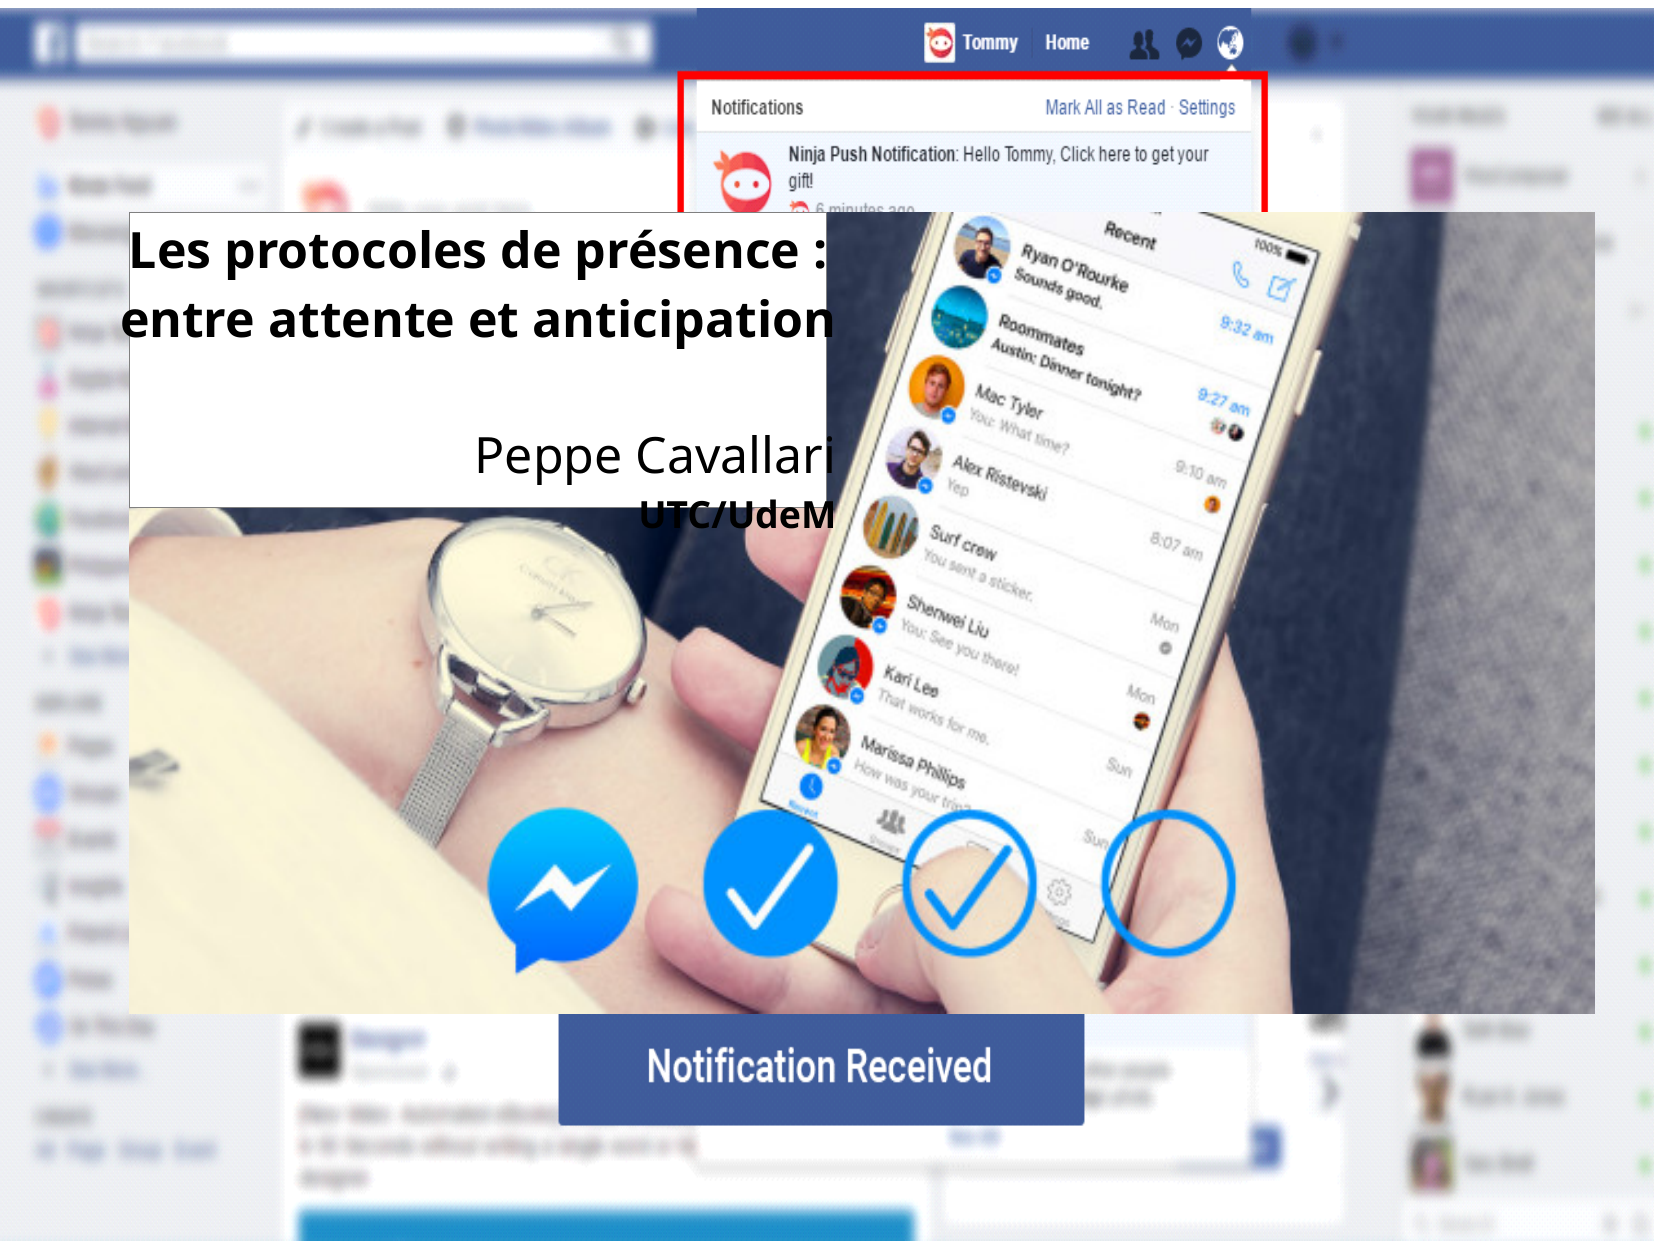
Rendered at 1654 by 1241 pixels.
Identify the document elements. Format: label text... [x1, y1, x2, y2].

picture [0, 0, 1654, 1241]
text_box Les protocoles de présence : entre attente et anticipation Peppe Cavallari UTC/UdeM [129, 212, 827, 508]
